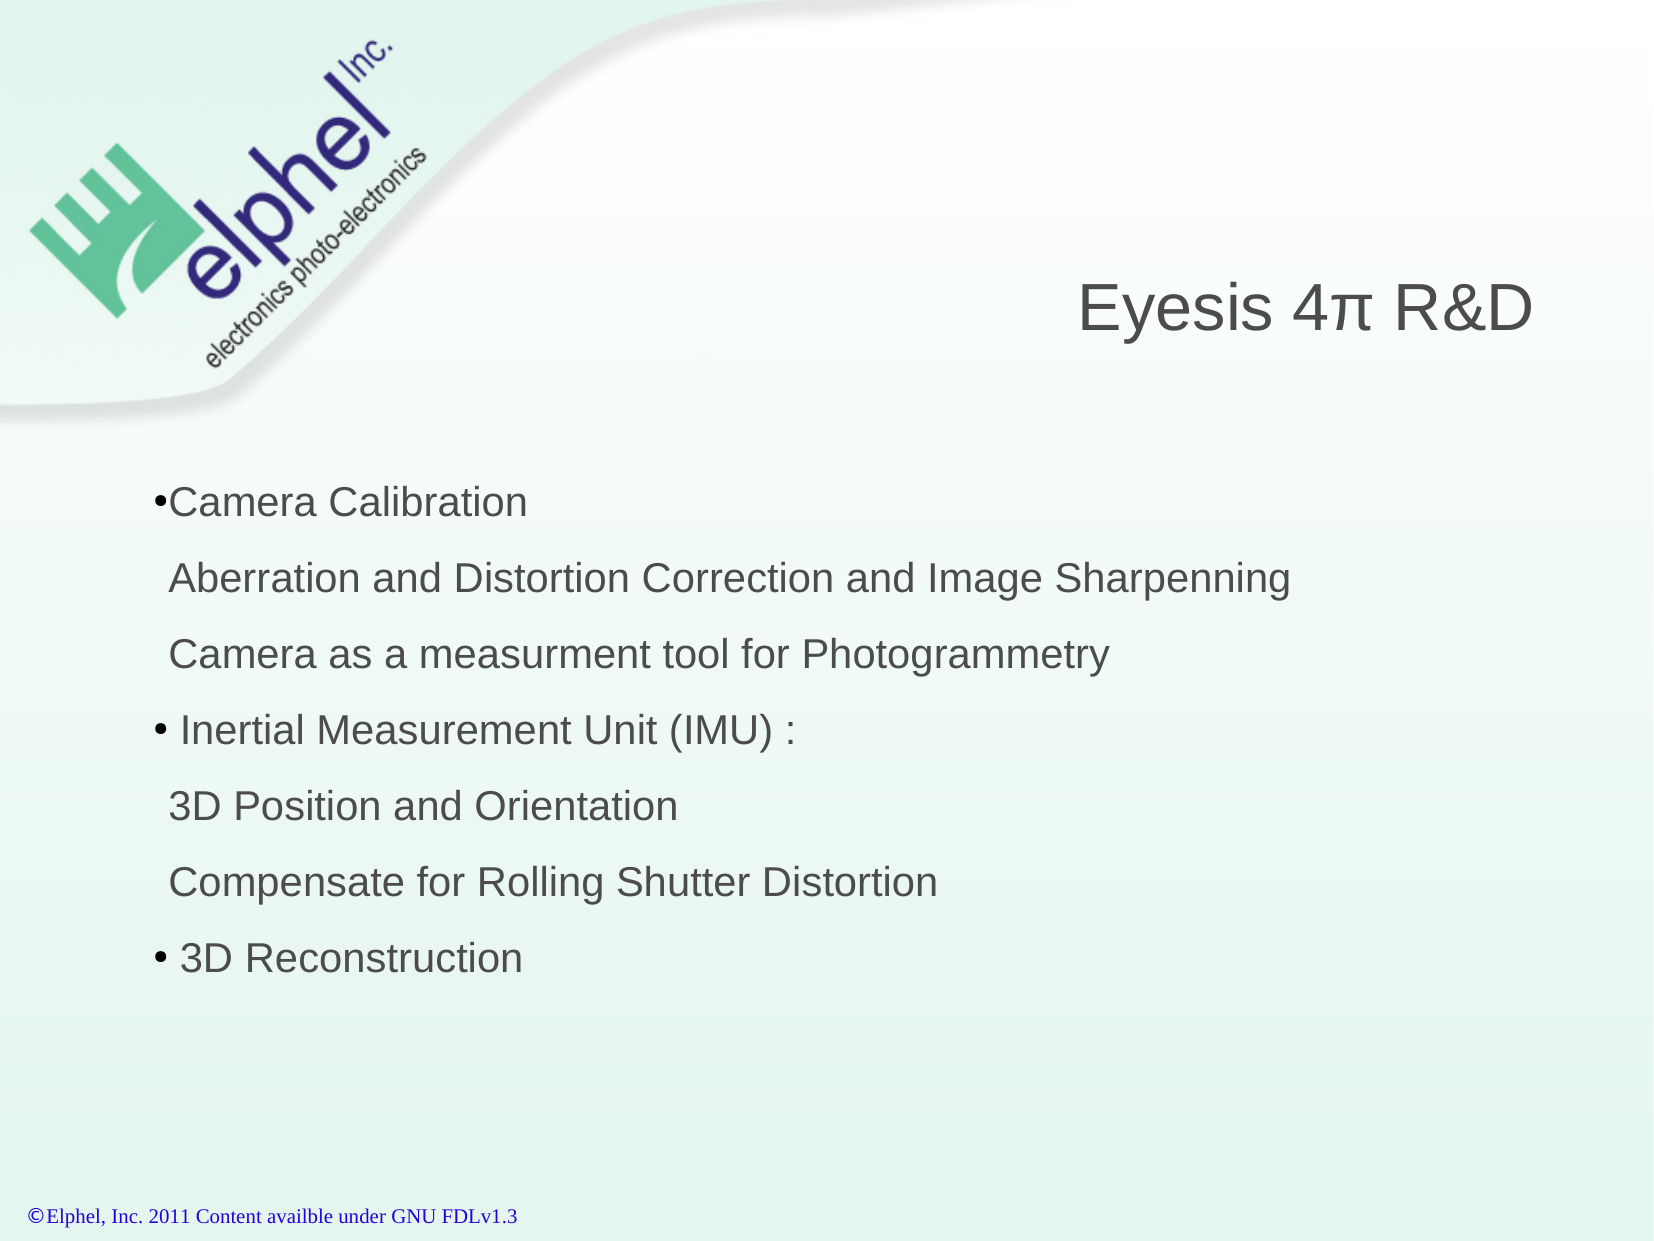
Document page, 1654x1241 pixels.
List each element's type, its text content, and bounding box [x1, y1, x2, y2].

picture [0, 0, 1654, 1241]
list Eyesis 4π R&D Camera Calibration Aberration and Distortion Correction and Image Sharpenning Camera as a measurment tool for Photogrammetry Inertial Measurement Unit (IMU) : 3D Position and Orientation Compensate for Rolling Shutter Distortion 3D Reconstruction [135, 265, 1536, 1063]
